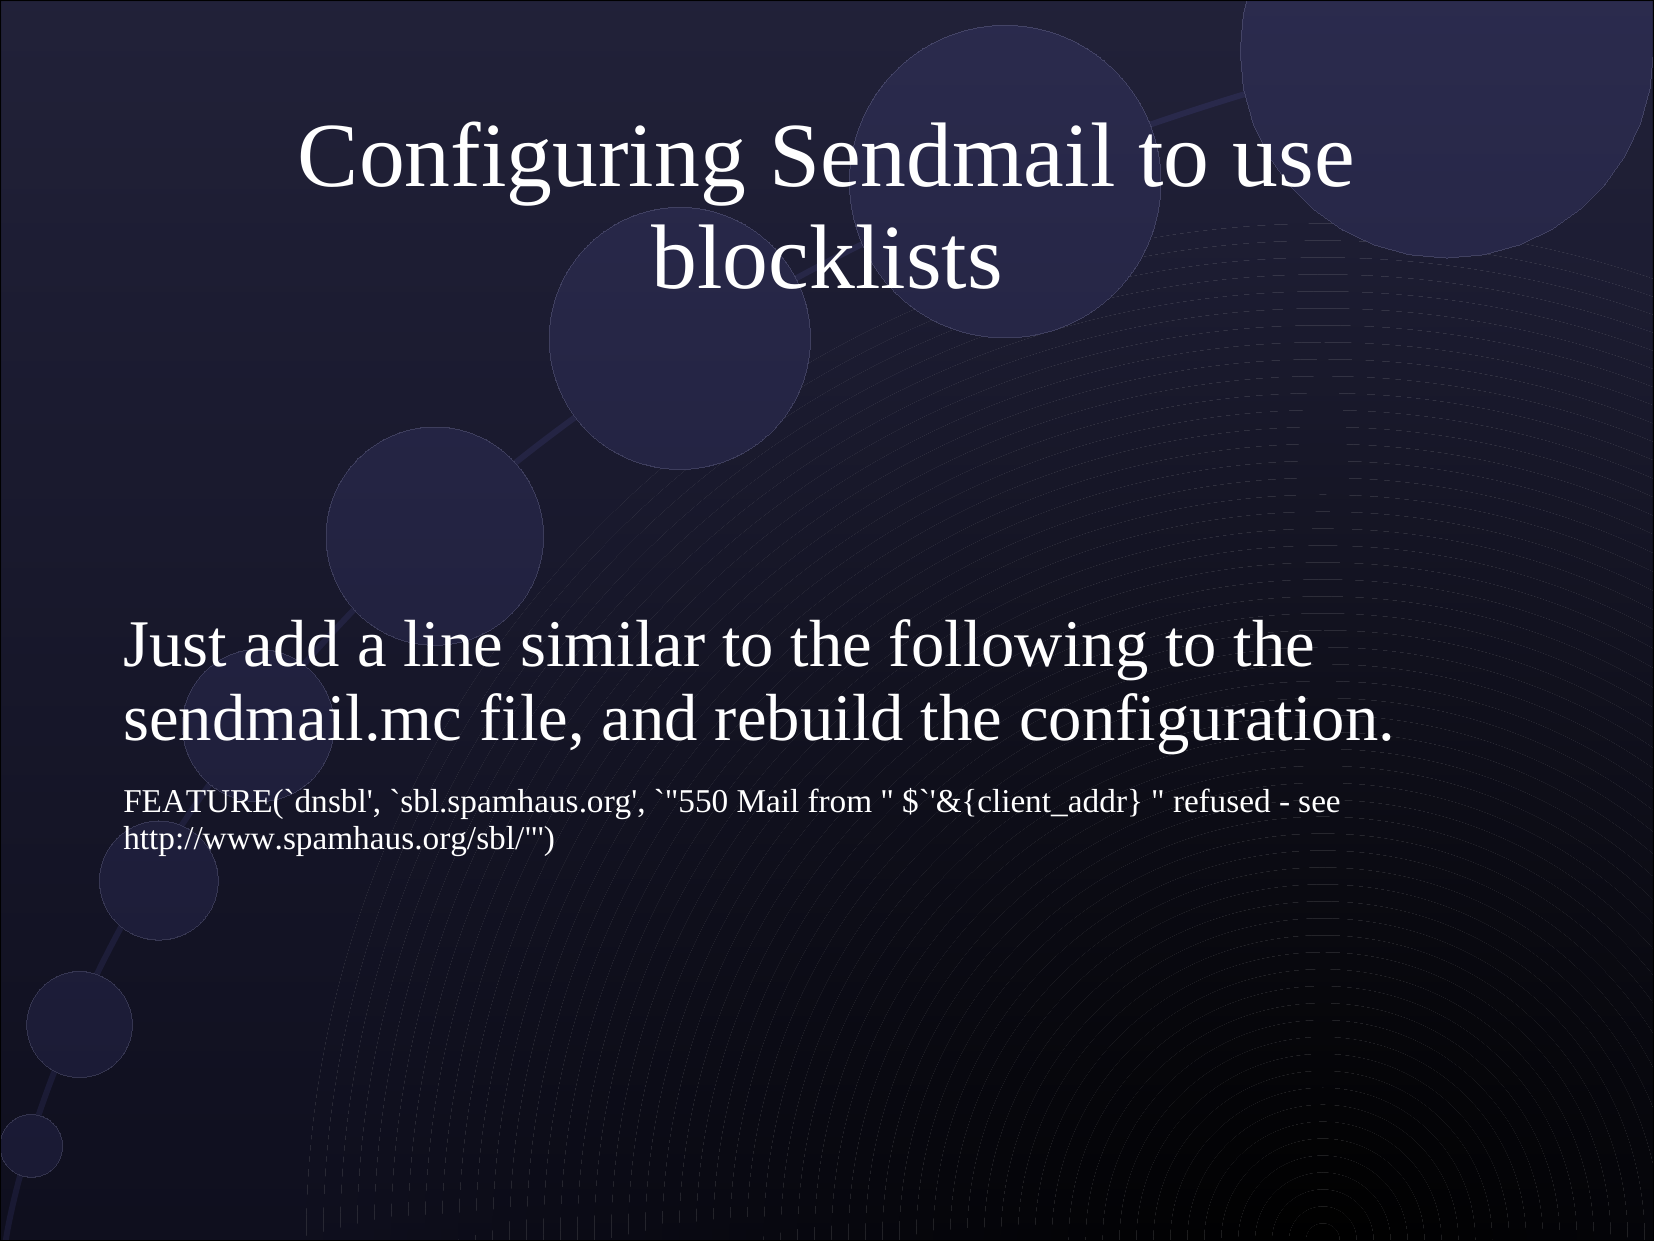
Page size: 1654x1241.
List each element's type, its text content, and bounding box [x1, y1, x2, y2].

subtitle Just add a line similar to the following to the sendmail.mc file, and rebuild the configuration. FEATURE(`dnsbl', `sbl.spamhaus.org', `"550 Mail from " $`'&{client_addr} " refused - see http://www.spamhaus.org/sbl/"') [123, 340, 1536, 1123]
title Configuring Sendmail to use blocklists [121, 95, 1534, 318]
